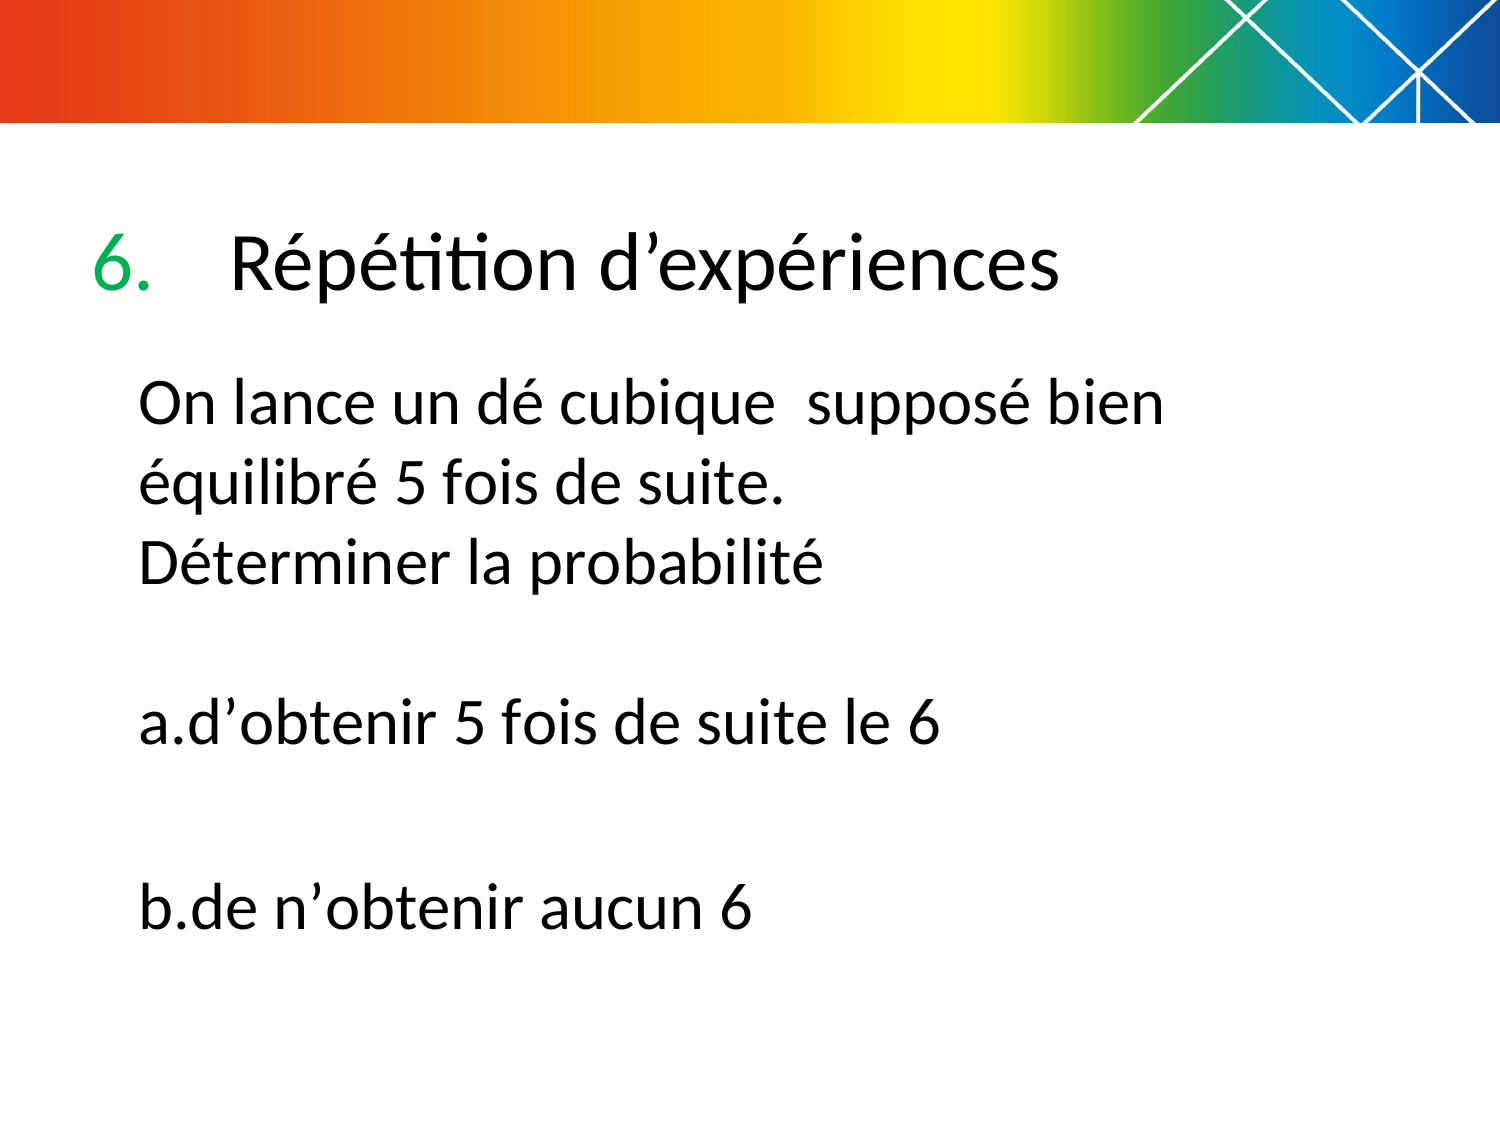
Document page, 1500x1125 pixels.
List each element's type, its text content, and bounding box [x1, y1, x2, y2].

title Répétition d’expériences [76, 163, 1500, 351]
picture [0, 0, 1359, 123]
picture [1340, 0, 1500, 123]
text_box On lance un dé cubique supposé bien équilibré 5 fois de suite. Déterminer la probabilité d’obtenir 5 fois de suite le 6 de n’obtenir aucun 6 [123, 350, 1412, 1031]
